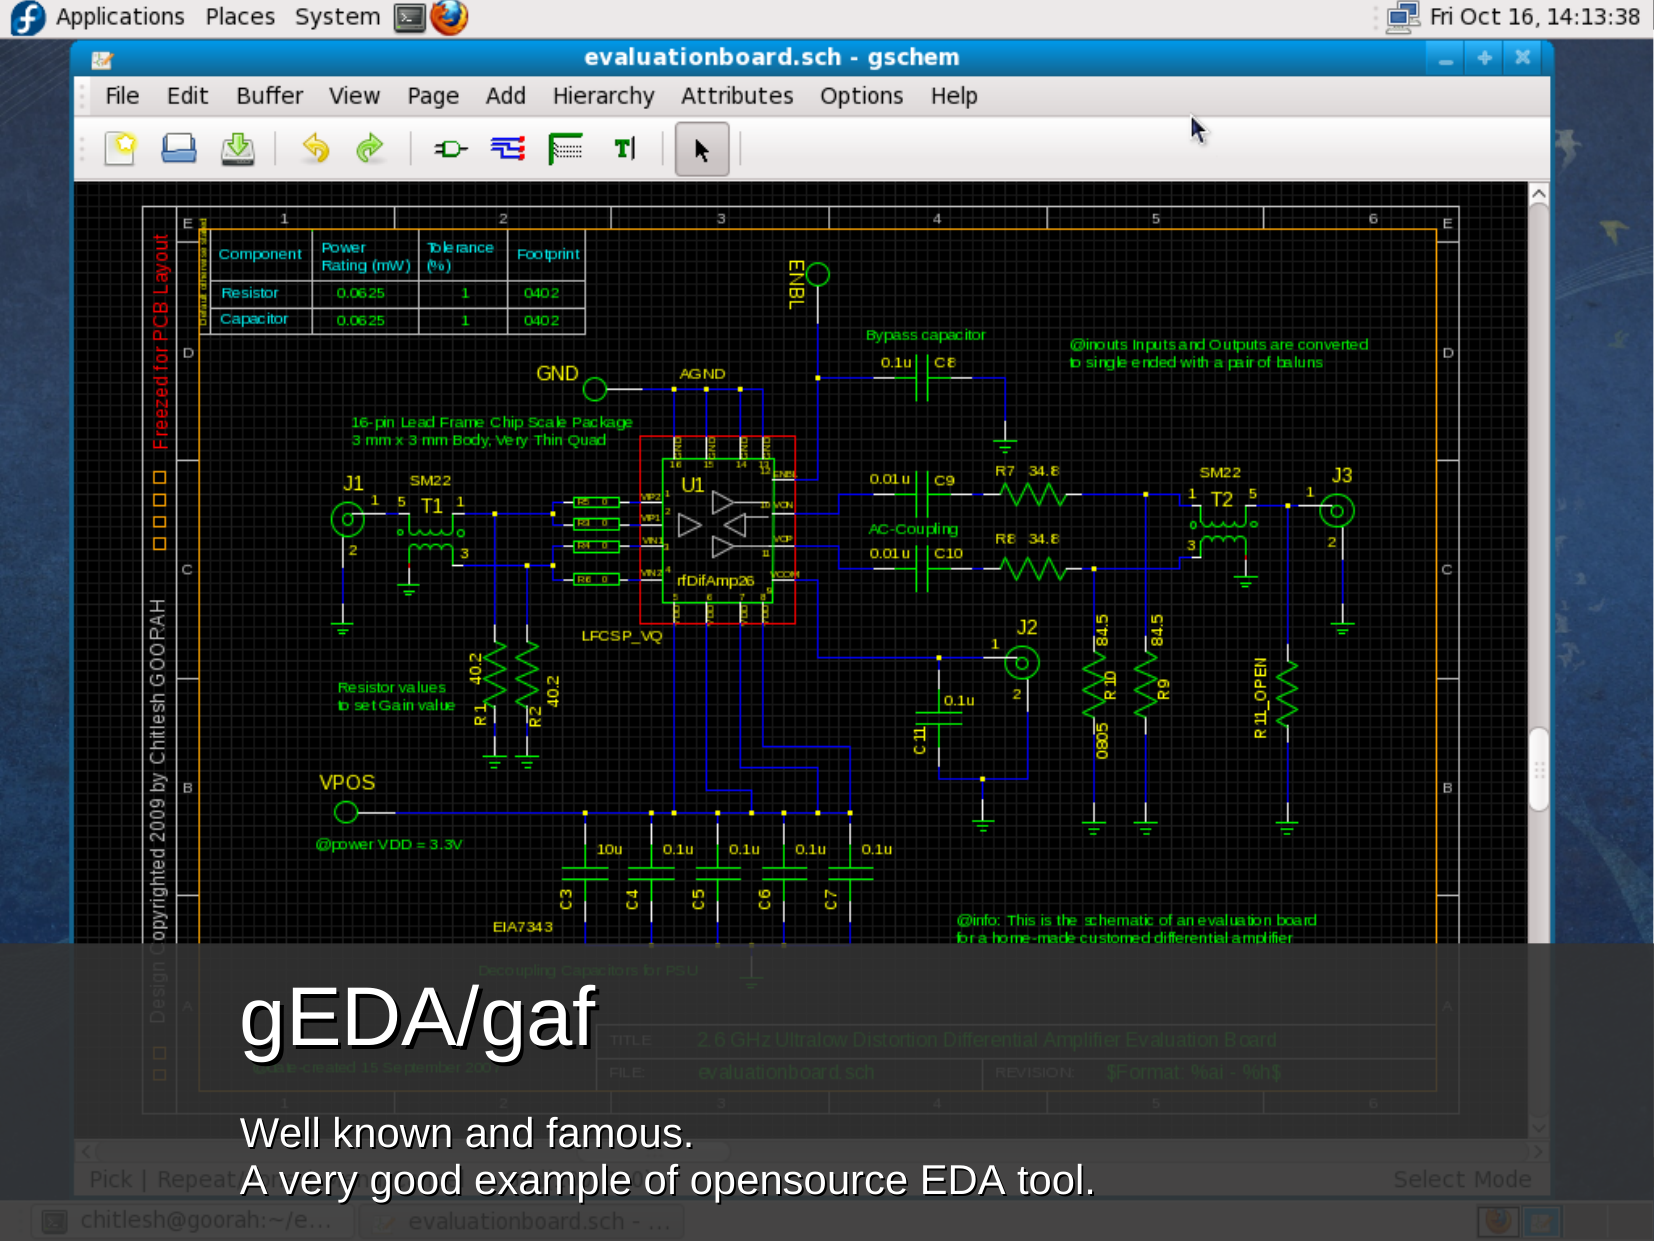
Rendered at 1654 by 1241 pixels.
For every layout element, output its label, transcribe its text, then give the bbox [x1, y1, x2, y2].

text_box gEDA/gaf Well known and famous. A very good example of opensource EDA tool. [225, 963, 1112, 1211]
text_box [0, 943, 1654, 1241]
picture [0, 0, 1654, 943]
